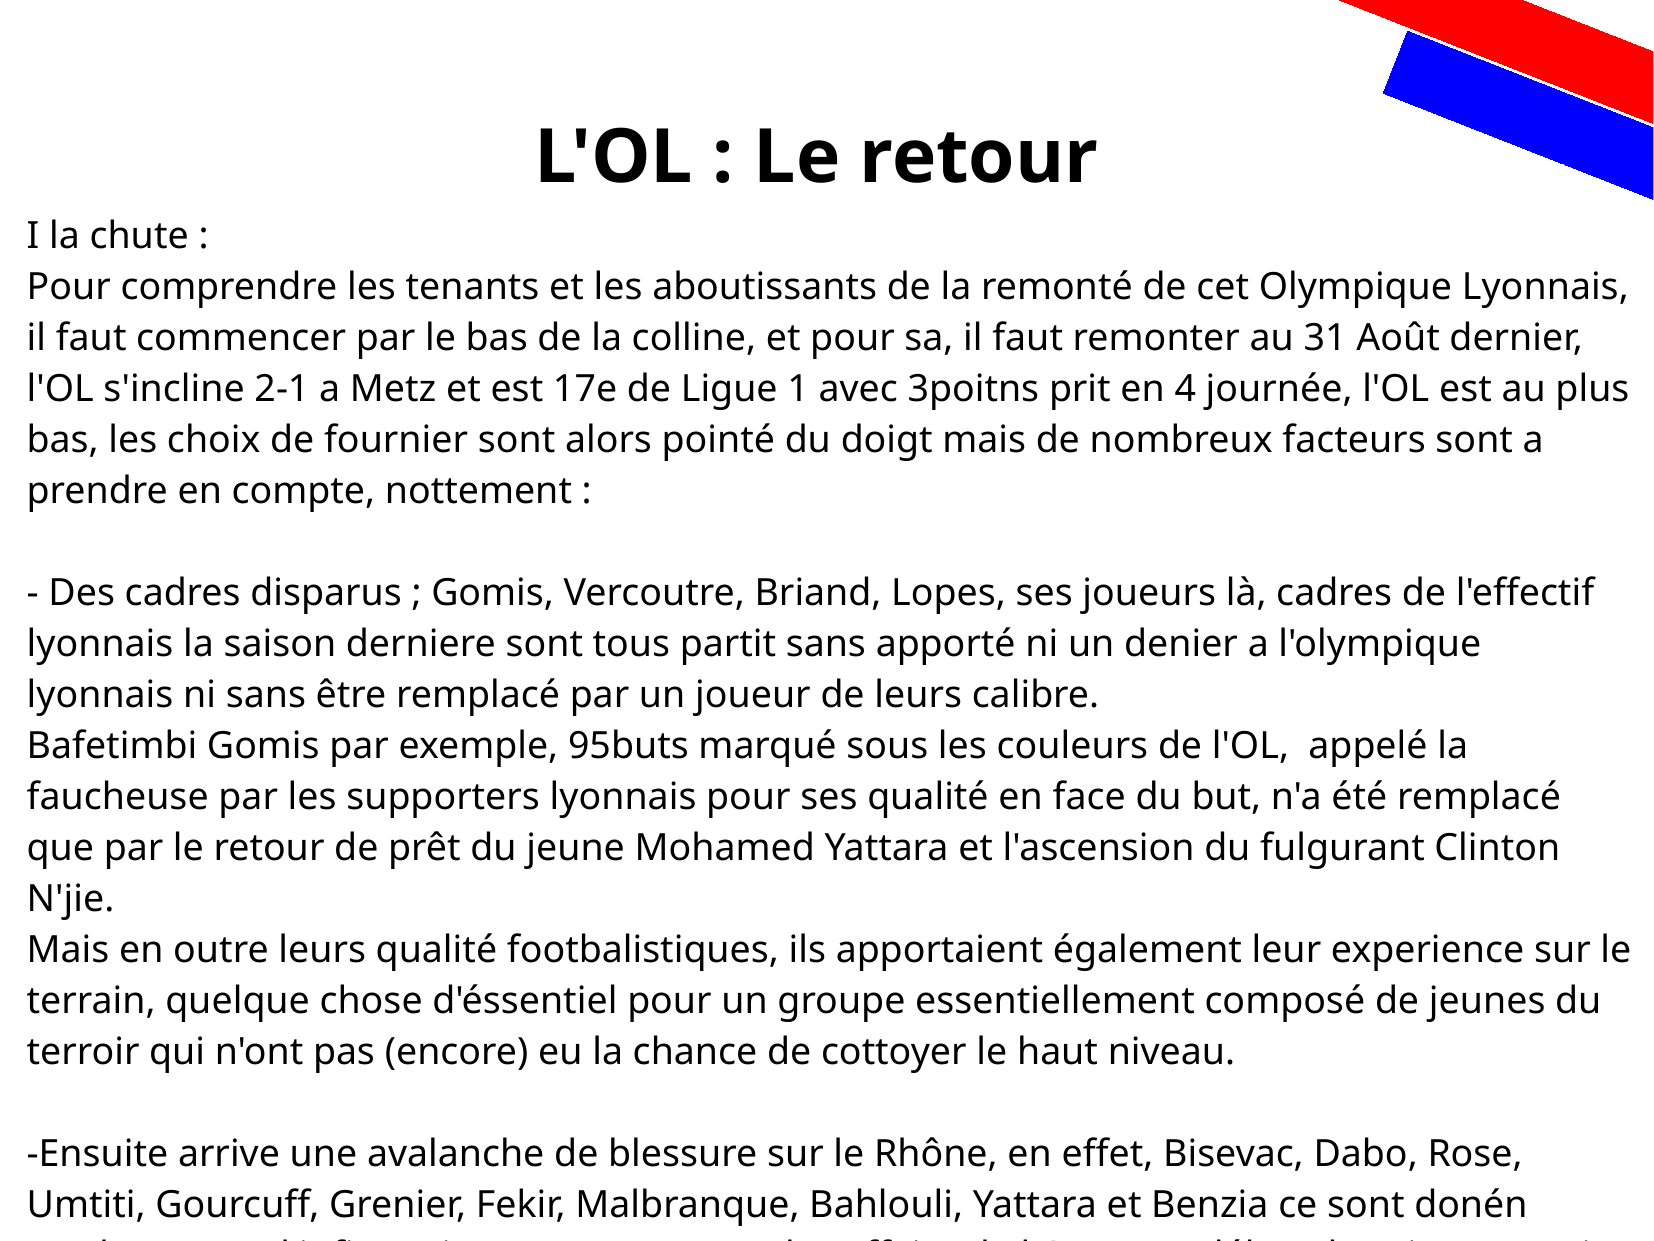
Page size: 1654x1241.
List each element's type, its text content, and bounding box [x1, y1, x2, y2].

text_box [1336, 0, 1654, 201]
title L'OL : Le retour [82, 49, 1571, 200]
text_box I la chute : Pour comprendre les tenants et les aboutissants de la remonté de cet Olympique Lyonnais, il faut commencer par le bas de la colline, et pour sa, il faut remonter au 31 Août dernier, l'OL s'incline 2-1 a Metz et est 17e de Ligue 1 avec 3poitns prit en 4 journée, l'OL est au plus bas, les choix de fournier sont alors pointé du doigt mais de nombreux facteurs sont a prendre en compte, nottement : - Des cadres disparus ; Gomis, Vercoutre, Briand, Lopes, ses joueurs là, cadres de l'effectif lyonnais la saison derniere sont tous partit sans apporté ni un denier a l'olympique lyonnais ni sans être remplacé par un joueur de leurs calibre. Bafetimbi Gomis par exemple, 95buts marqué sous les couleurs de l'OL, appelé la faucheuse par les supporters lyonnais pour ses qualité en face du but, n'a été remplacé que par le retour de prêt du jeune Mohamed Yattara et l'ascension du fulgurant Clinton N'jie. Mais en outre leurs qualité footbalistiques, ils apportaient également leur experience sur le terrain, quelque chose d'éssentiel pour un groupe essentiellement composé de jeunes du terroir qui n'ont pas (encore) eu la chance de cottoyer le haut niveau. -Ensuite arrive une avalanche de blessure sur le Rhône, en effet, Bisevac, Dabo, Rose, Umtiti, Gourcuff, Grenier, Fekir, Malbranque, Bahlouli, Yattara et Benzia ce sont donén rendez vous a l'infirmerie, n'arangeant pas les affaire de l'OL en se début de saison et qui conduira Hubert le sympathique des choix parfois difficile. [11, 200, 1654, 1241]
